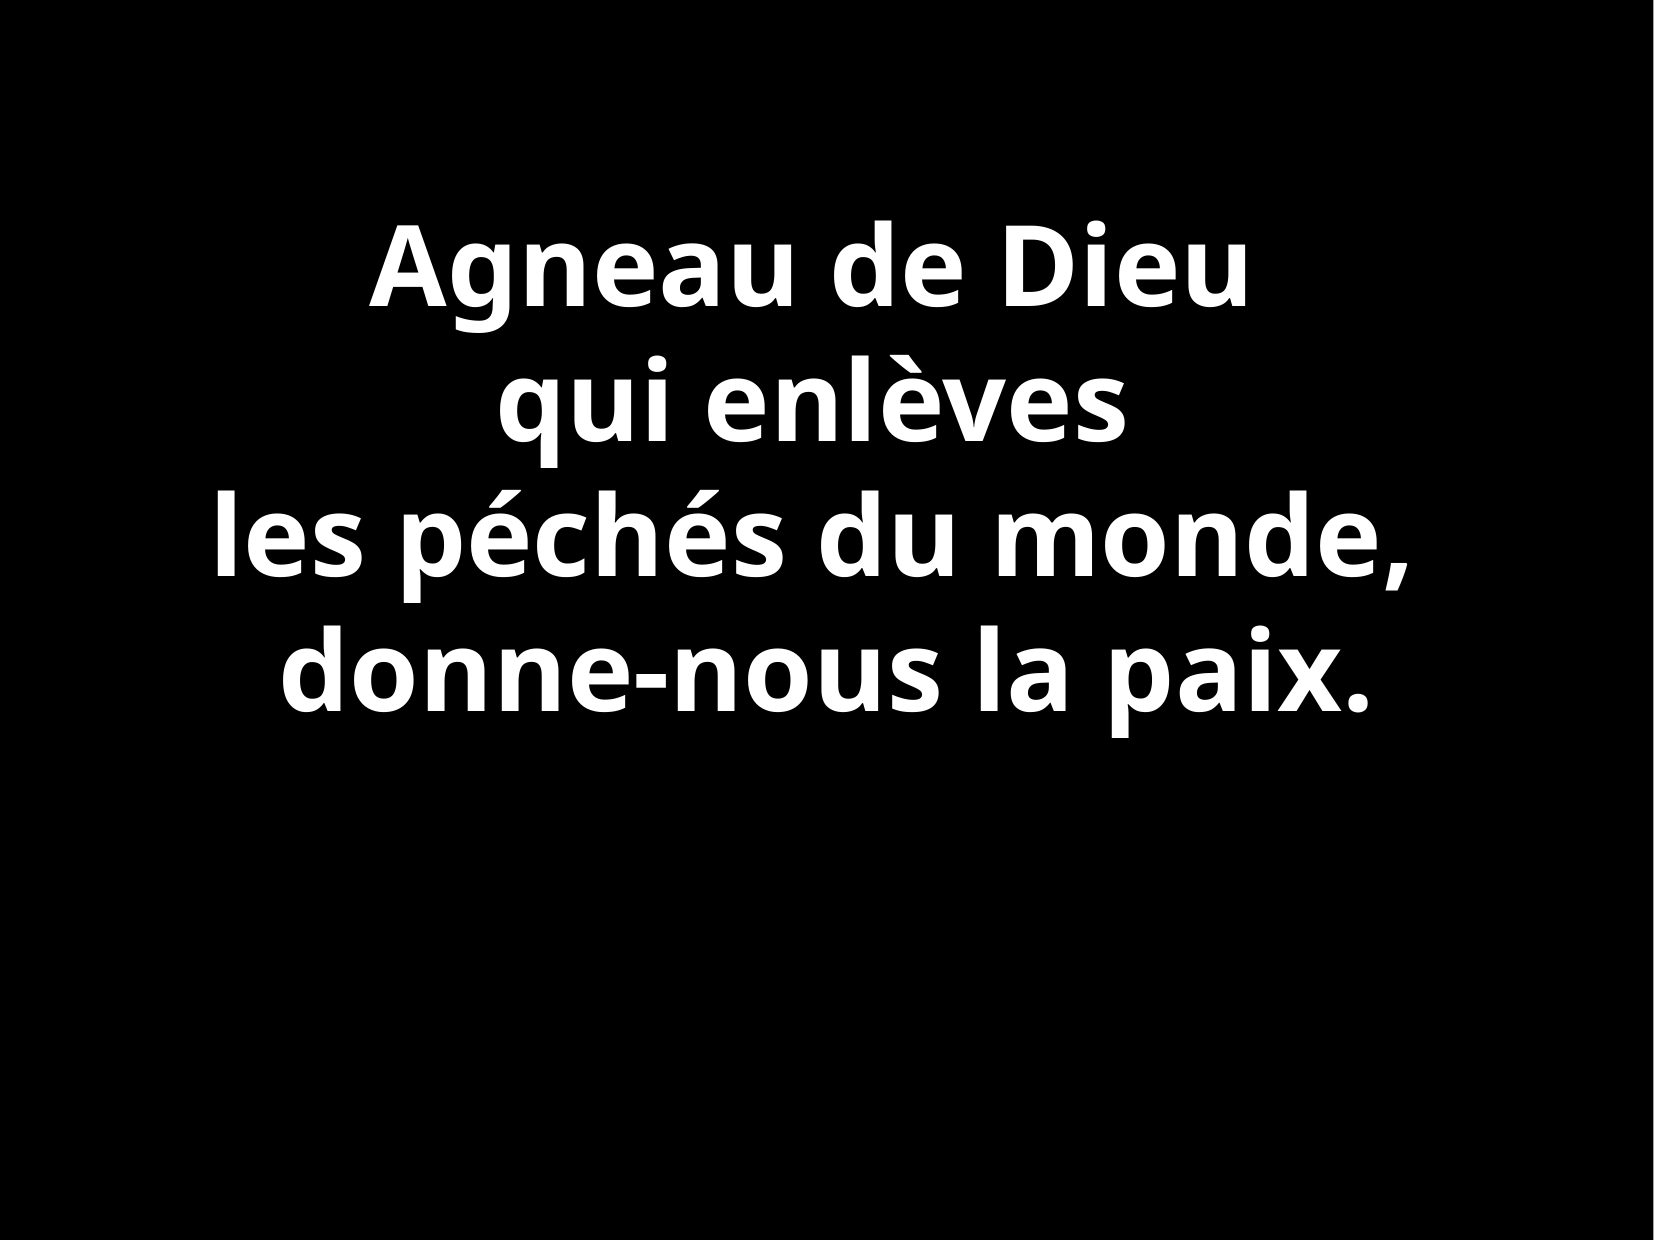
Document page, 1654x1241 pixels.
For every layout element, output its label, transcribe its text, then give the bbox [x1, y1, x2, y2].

text_box Agneau de Dieu qui enlèves les péchés du monde, donne-nous la paix. [29, 88, 1625, 975]
